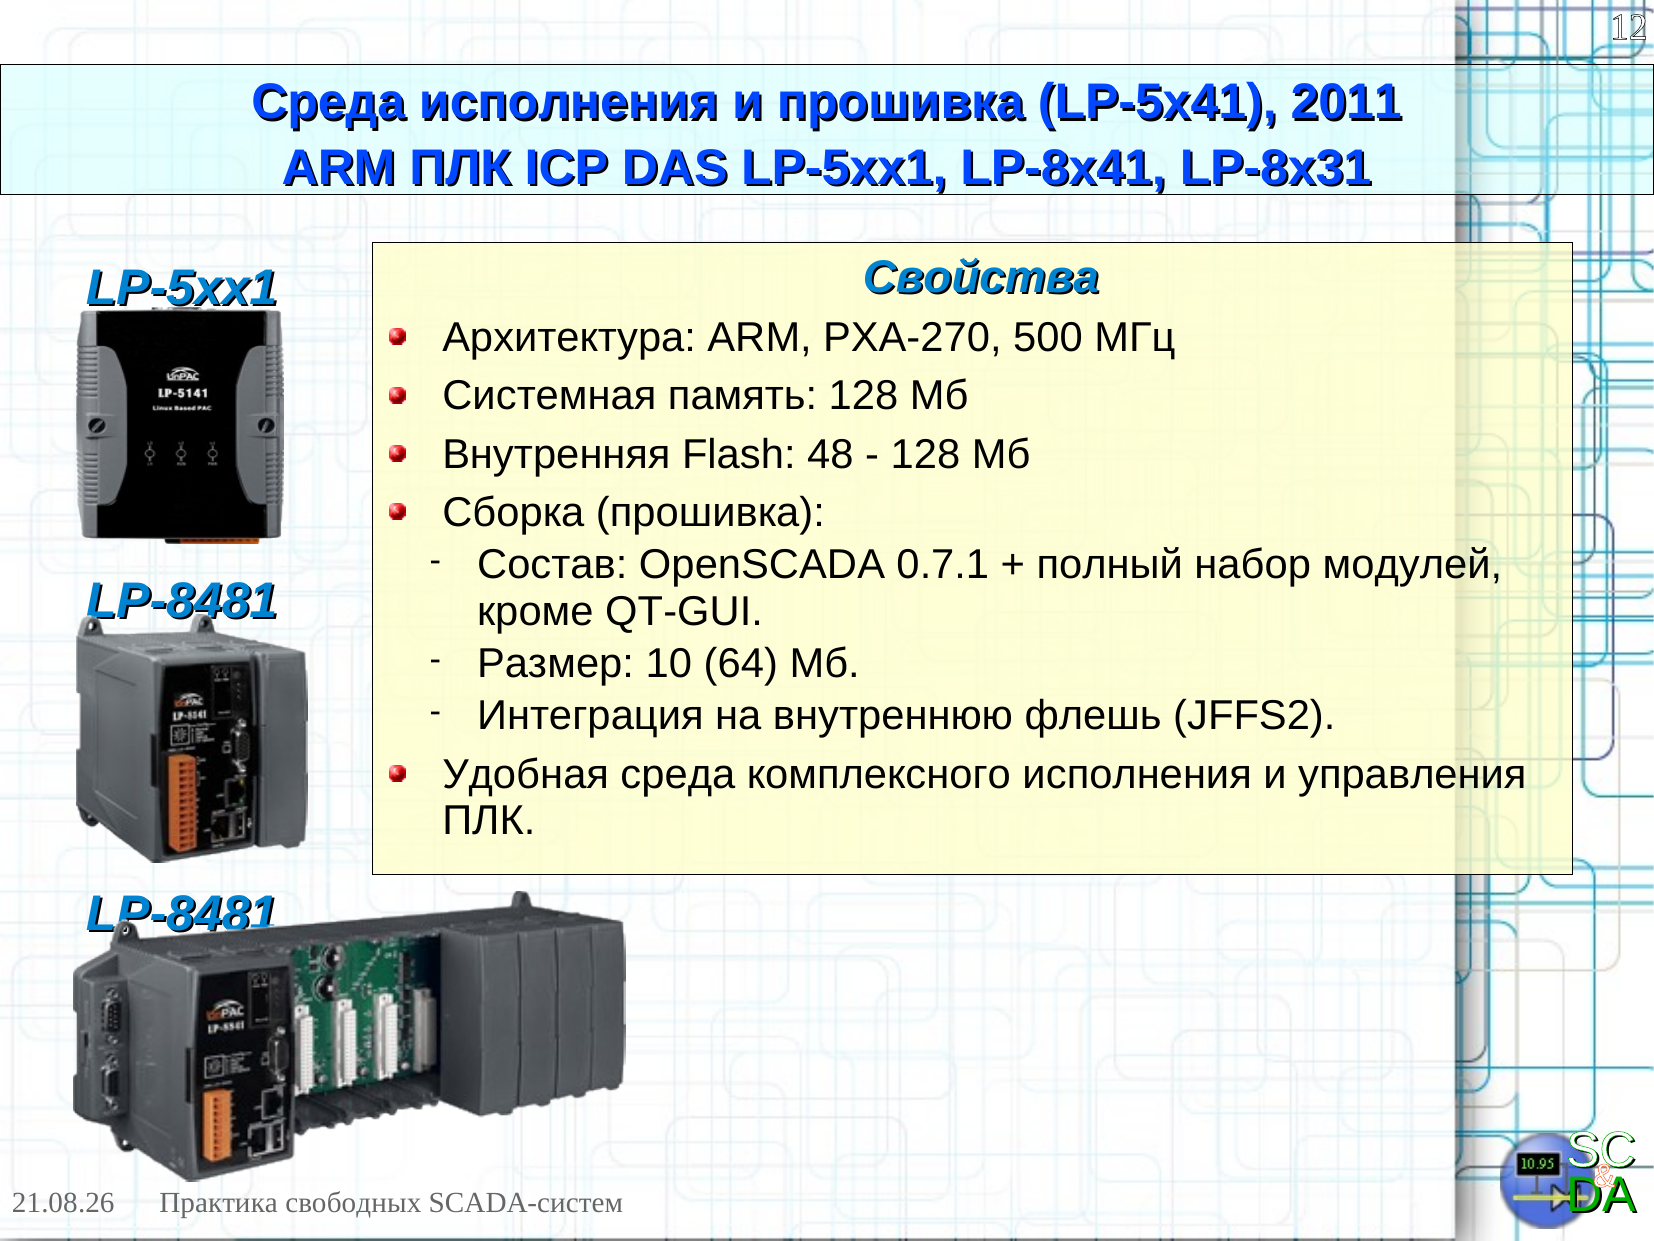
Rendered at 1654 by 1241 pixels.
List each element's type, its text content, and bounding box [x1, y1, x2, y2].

picture [0, 0, 1654, 64]
text_box LP-8481 [70, 562, 298, 619]
text_box LP-5xx1 [70, 249, 298, 306]
text_box LP-8481 [70, 875, 298, 932]
title Среда исполнения и прошивка (LP-5x41), 2011 ARM ПЛК ICP DAS LP-5xx1, LP-8x41, LP-8x31 [0, 68, 1654, 190]
list Свойства Архитектура: ARM, PXA-270, 500 МГц Системная память: 128 Мб Внутренняя Flash: 48 - 128 Мб Сборка (прошивка): Состав: OpenSCADA 0.7.1 + полный набор модулей, кроме QT-GUI. Размер: 10 (64) Мб. Интеграция на внутреннюю флешь (JFFS2). Удобная среда комплексного исполнения и управления ПЛК. [372, 242, 1573, 875]
picture [0, 195, 1654, 1241]
